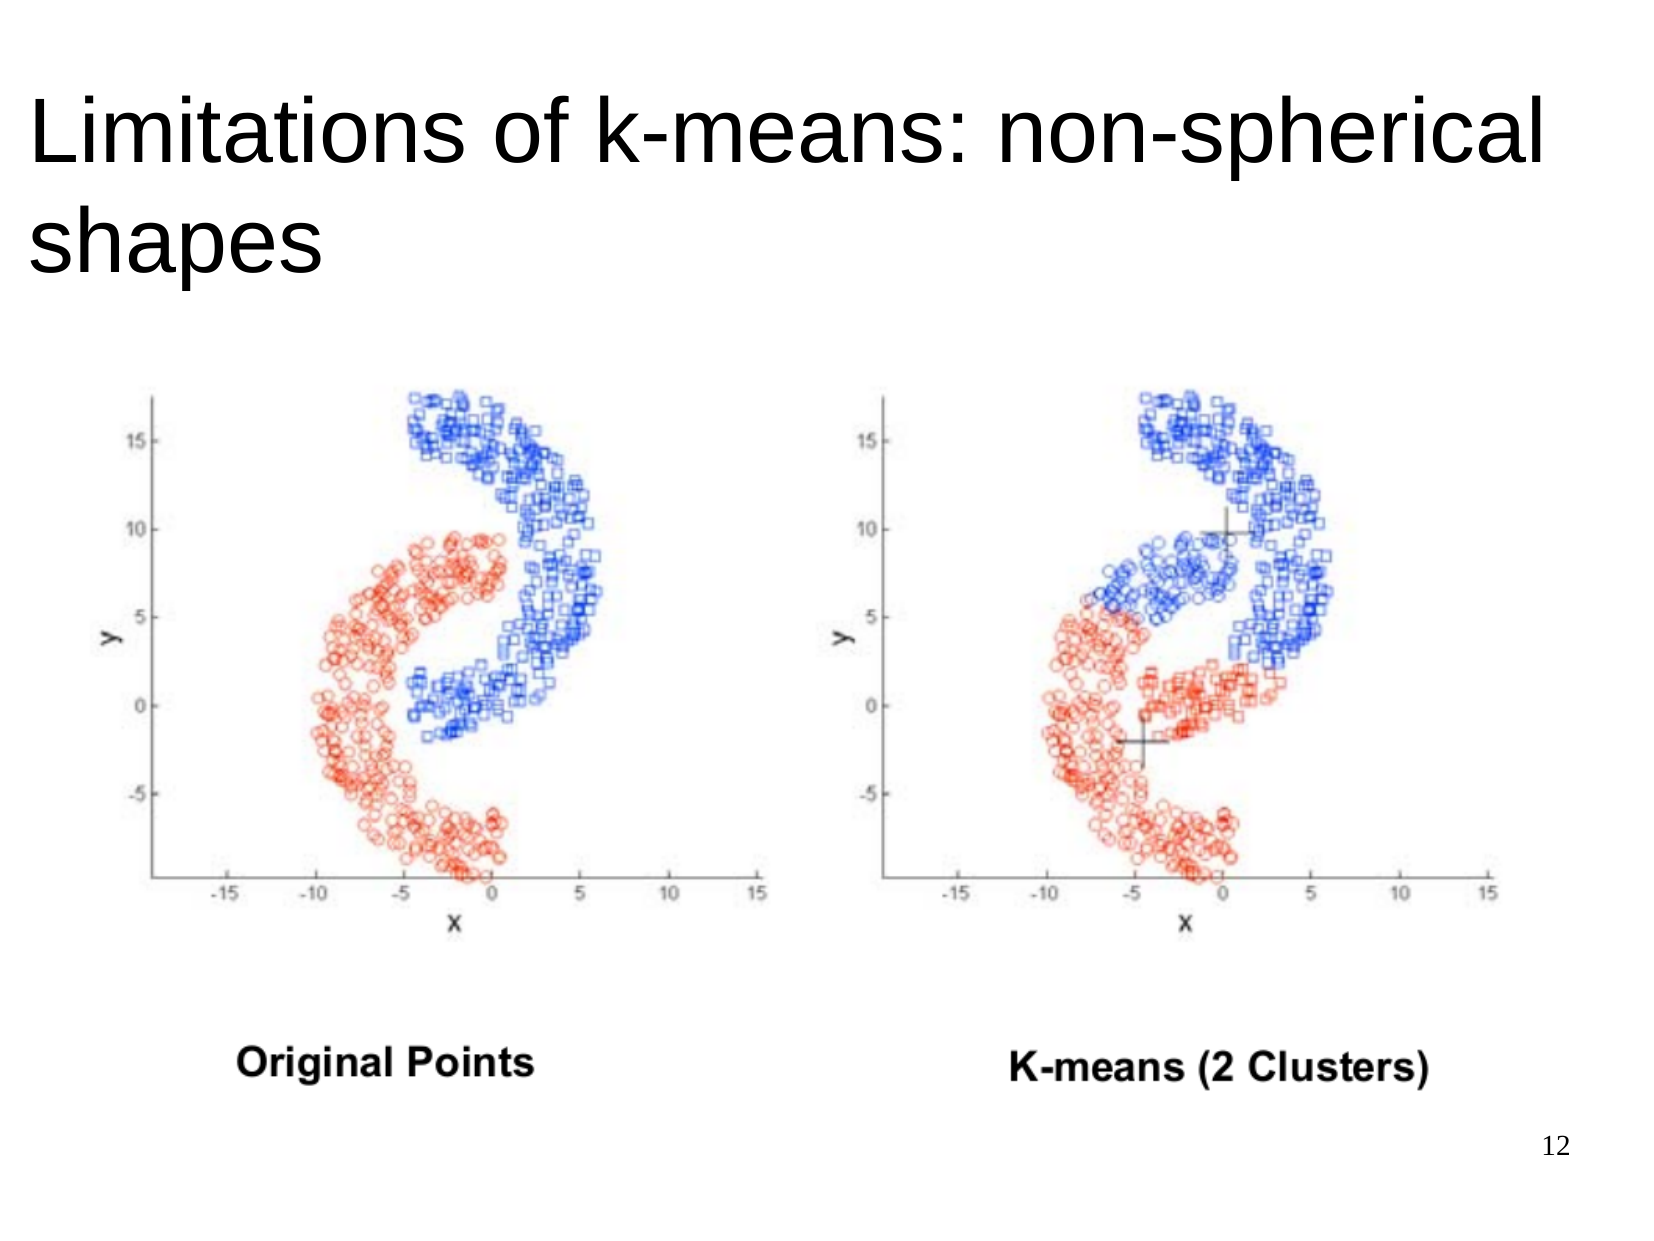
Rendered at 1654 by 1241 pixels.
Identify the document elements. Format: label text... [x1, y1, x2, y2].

picture [81, 339, 1546, 1126]
title Limitations of k-means: non-spherical shapes [22, 64, 1624, 319]
